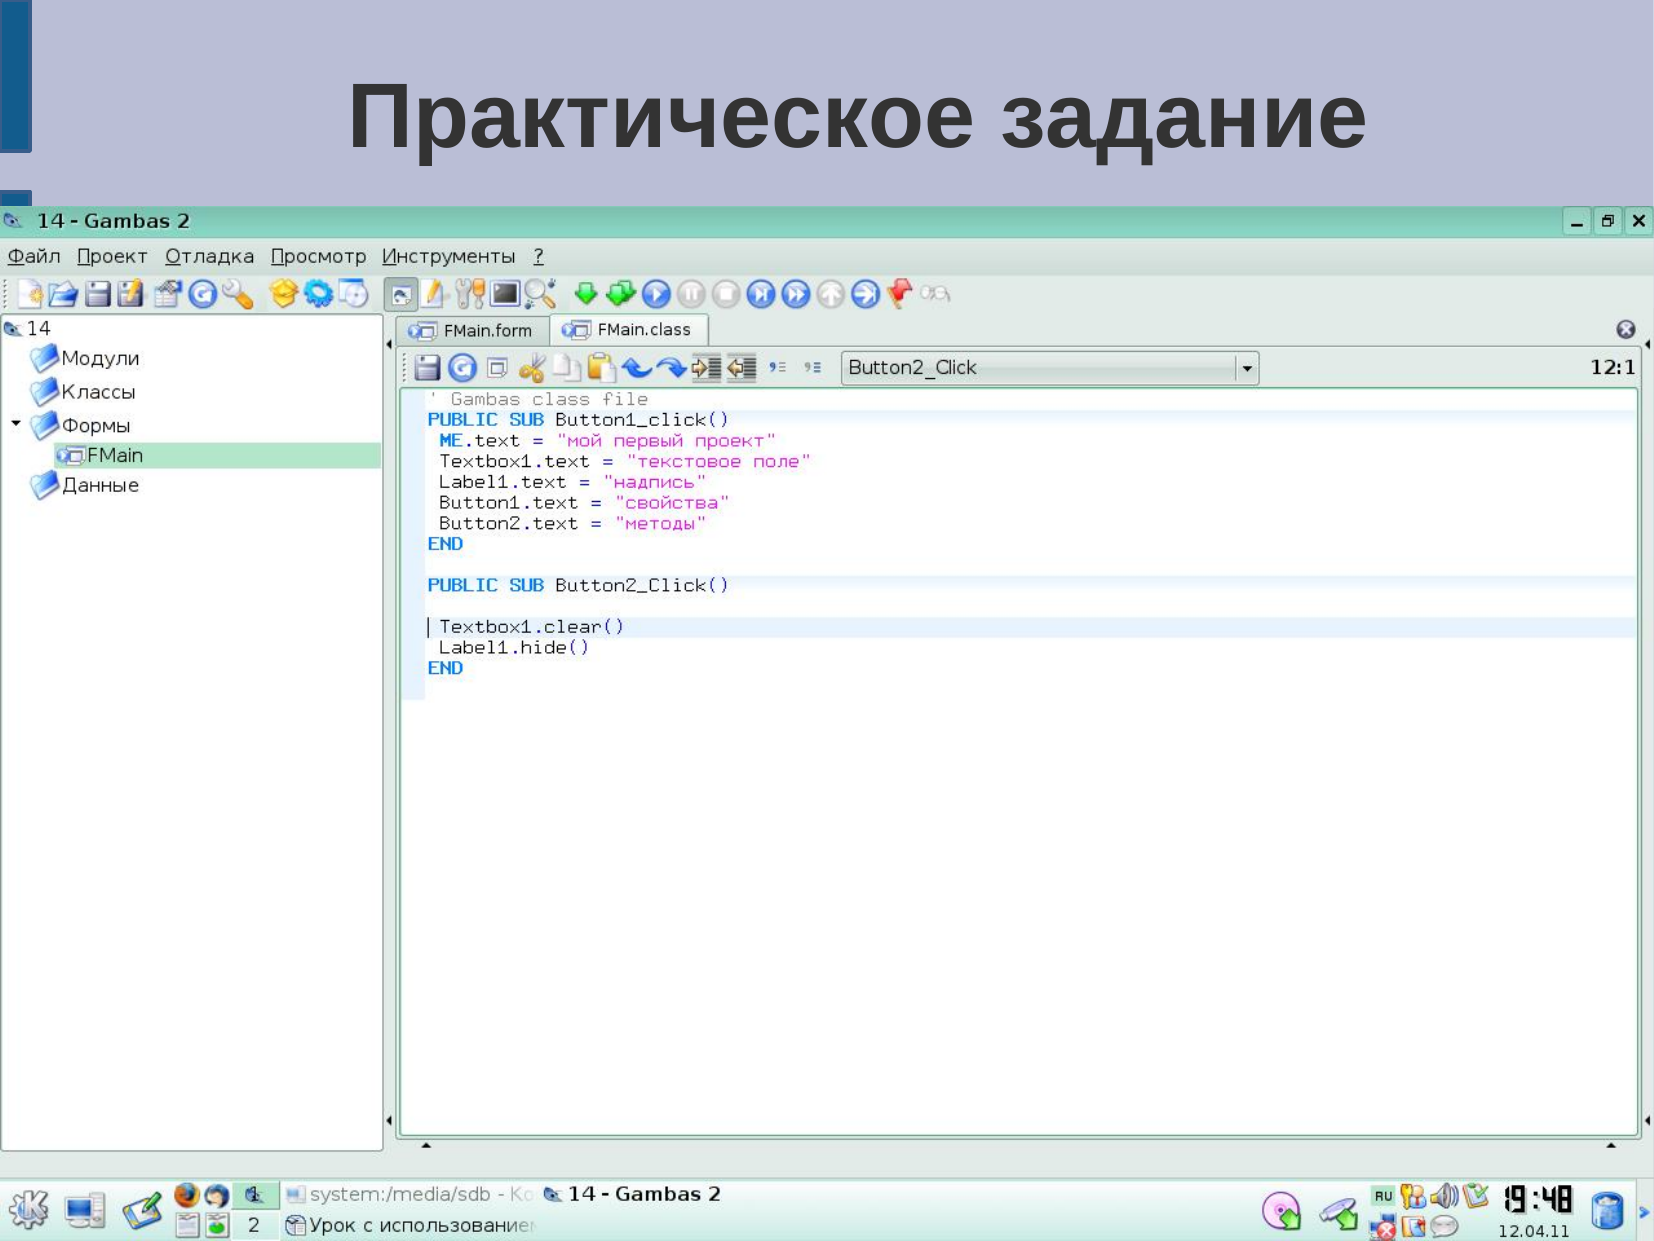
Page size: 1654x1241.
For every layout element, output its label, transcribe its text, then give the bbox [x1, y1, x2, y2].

picture [0, 206, 1654, 1241]
title Практическое задание [152, 14, 1565, 206]
